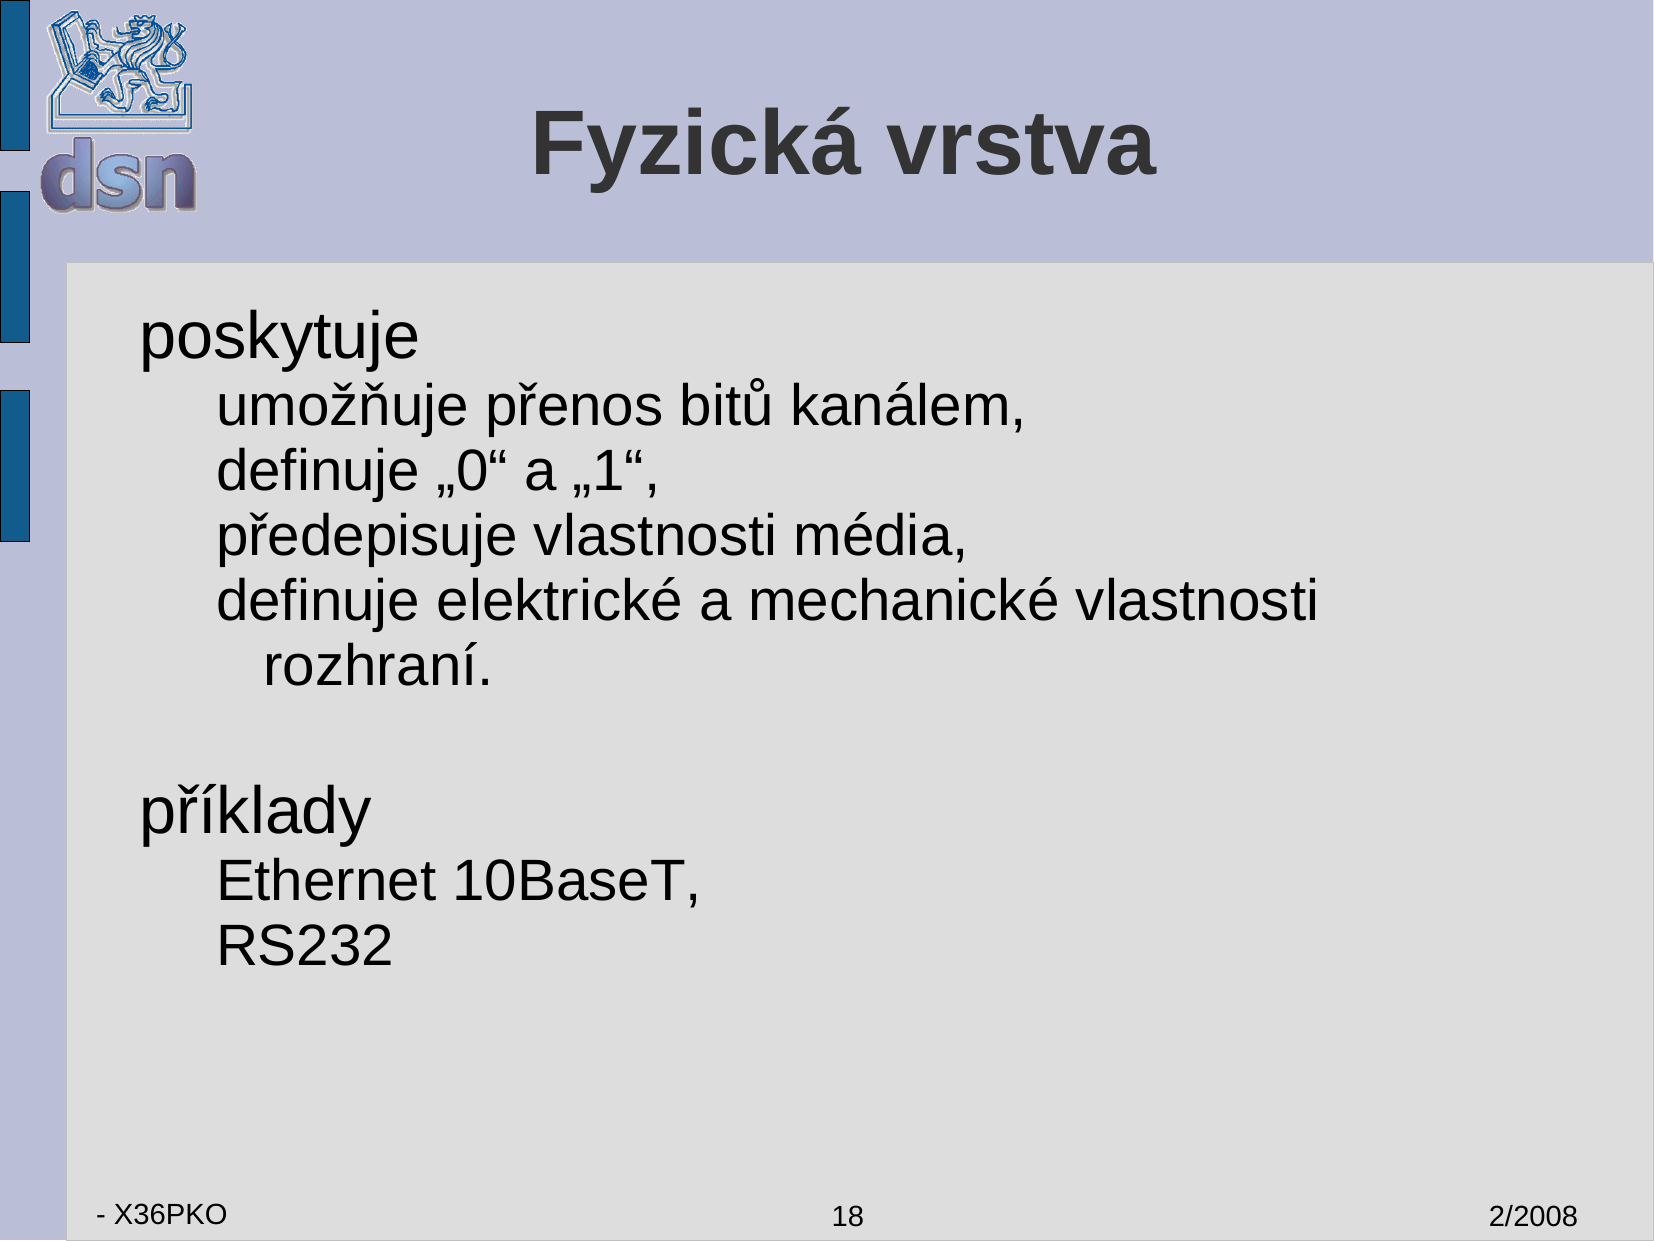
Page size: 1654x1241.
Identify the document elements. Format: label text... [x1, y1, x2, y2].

title Fyzická vrstva [210, 39, 1478, 247]
picture [10, 10, 223, 230]
list poskytuje umožňuje přenos bitů kanálem, definuje „0“ a „1“, předepisuje vlastnosti média, definuje elektrické a mechanické vlastnosti rozhraní. příklady Ethernet 10BaseT, RS232 [121, 297, 1534, 1126]
